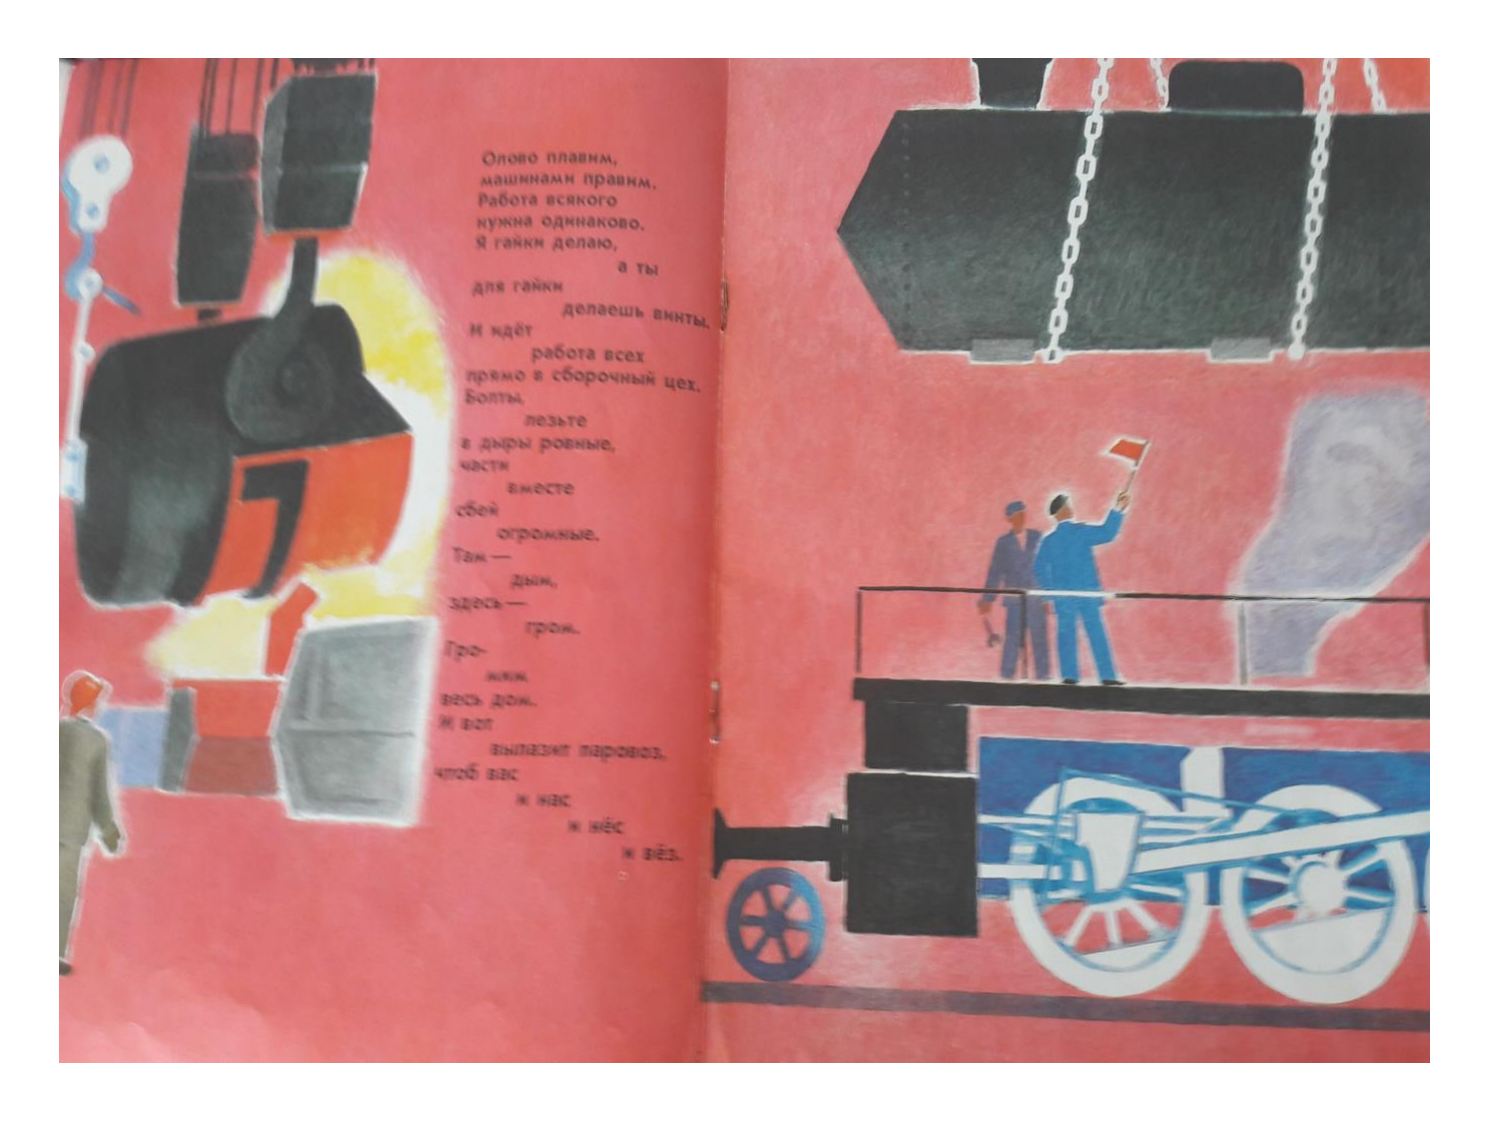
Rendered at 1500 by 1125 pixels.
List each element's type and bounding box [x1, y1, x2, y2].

picture [59, 59, 1430, 1063]
